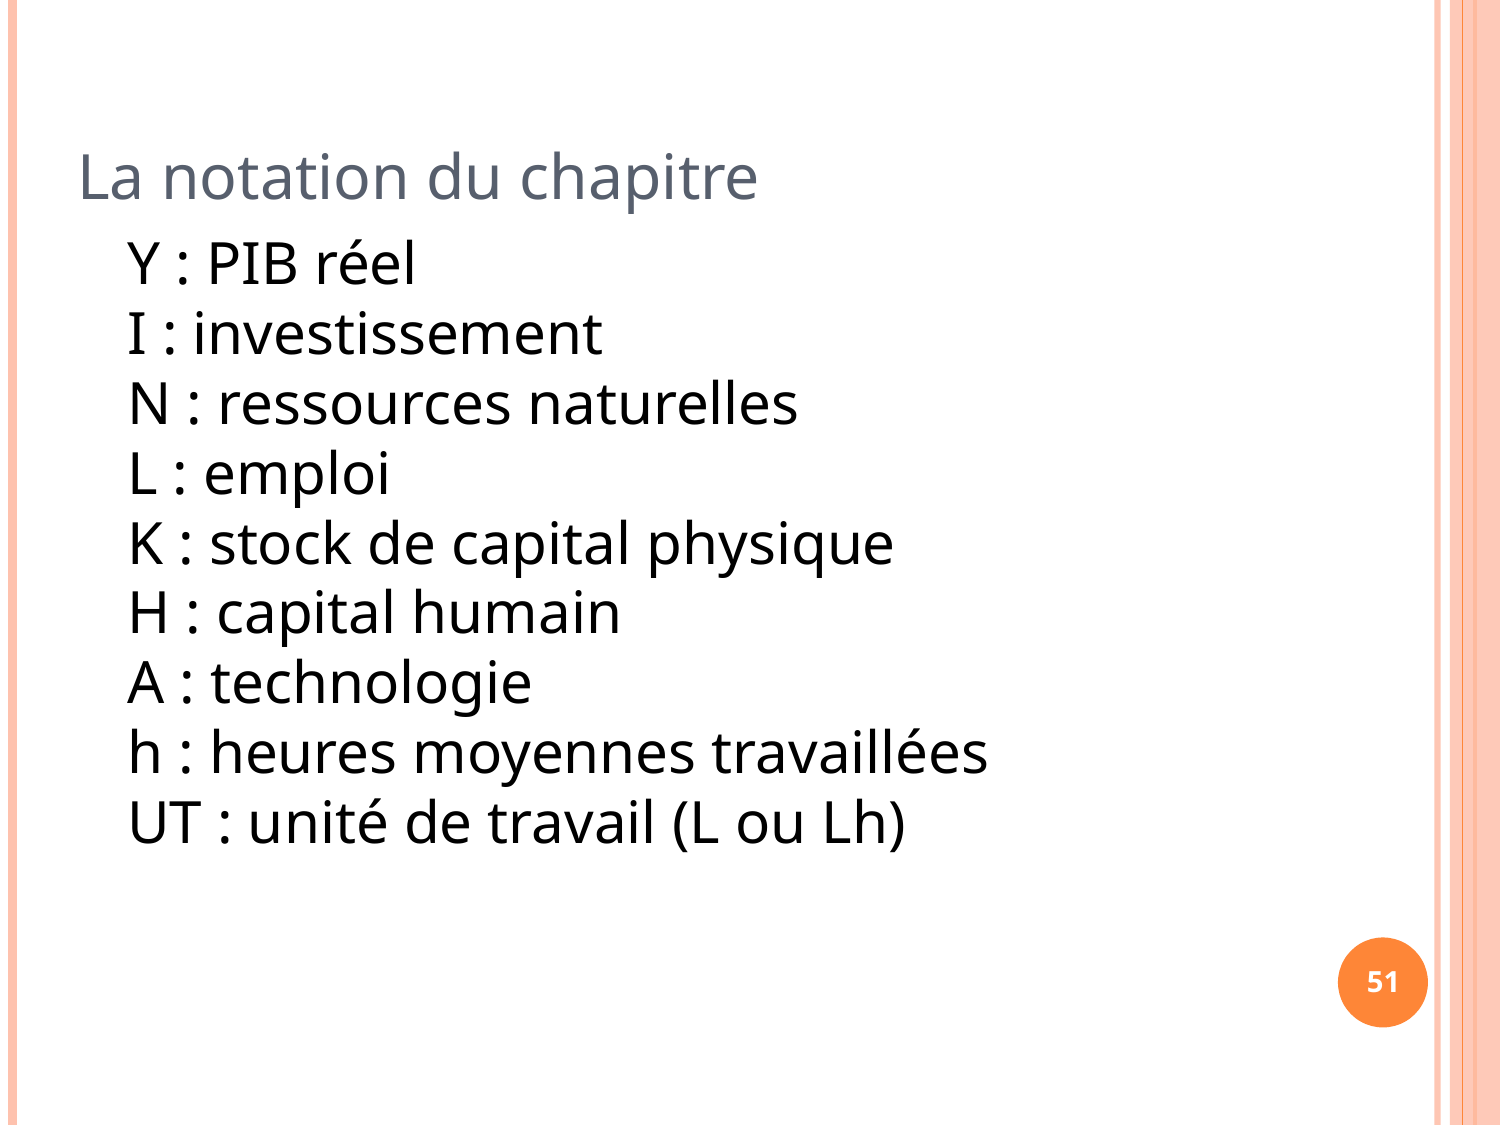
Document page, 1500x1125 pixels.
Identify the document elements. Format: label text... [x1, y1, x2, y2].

slide_number <numéro> [1333, 940, 1434, 1027]
list Y : PIB réel I : investissement N : ressources naturelles L : emploi K : stock de capital physique H : capital humain A : technologie h : heures moyennes travaillées UT : unité de travail (L ou Lh) [112, 219, 1388, 1000]
title La notation du chapitre [62, 37, 1450, 219]
